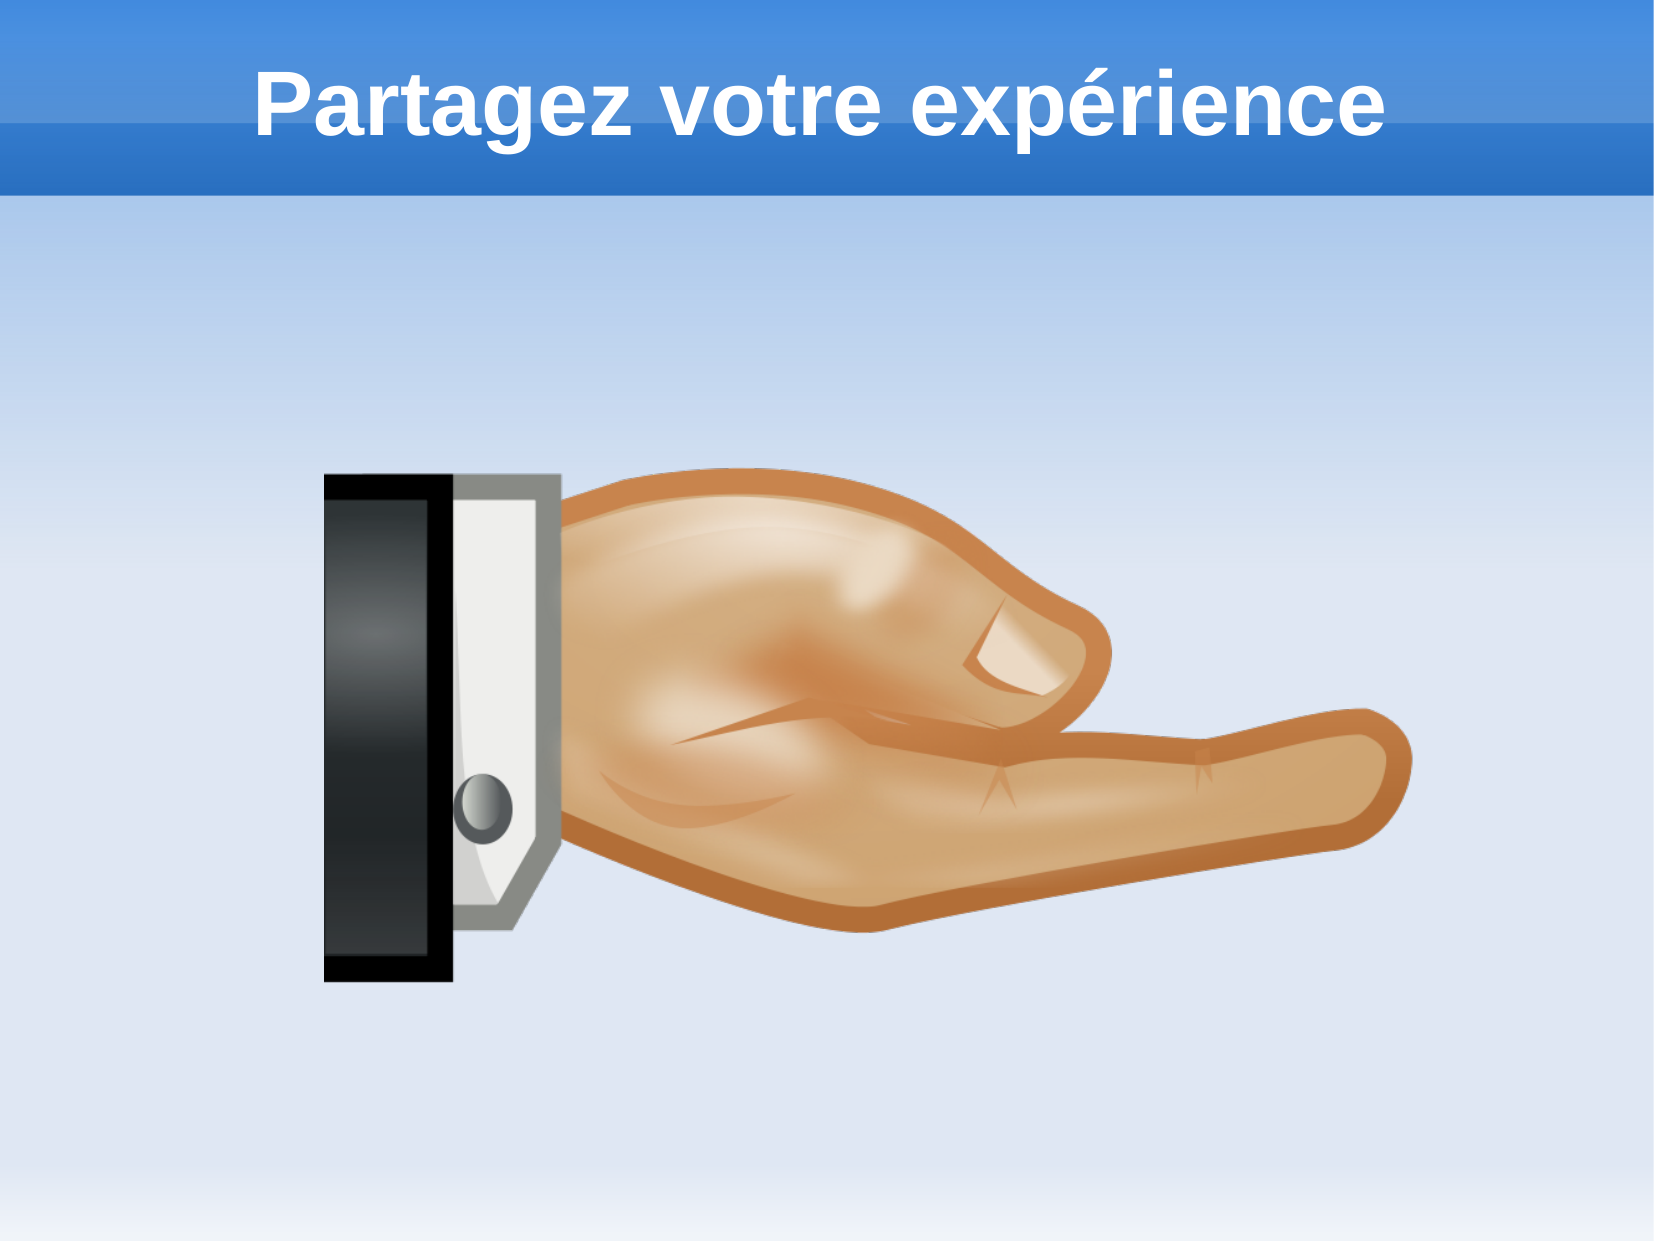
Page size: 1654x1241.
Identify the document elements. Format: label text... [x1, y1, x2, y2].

title Partagez votre expérience [76, 0, 1565, 208]
picture [0, 0, 1654, 1241]
